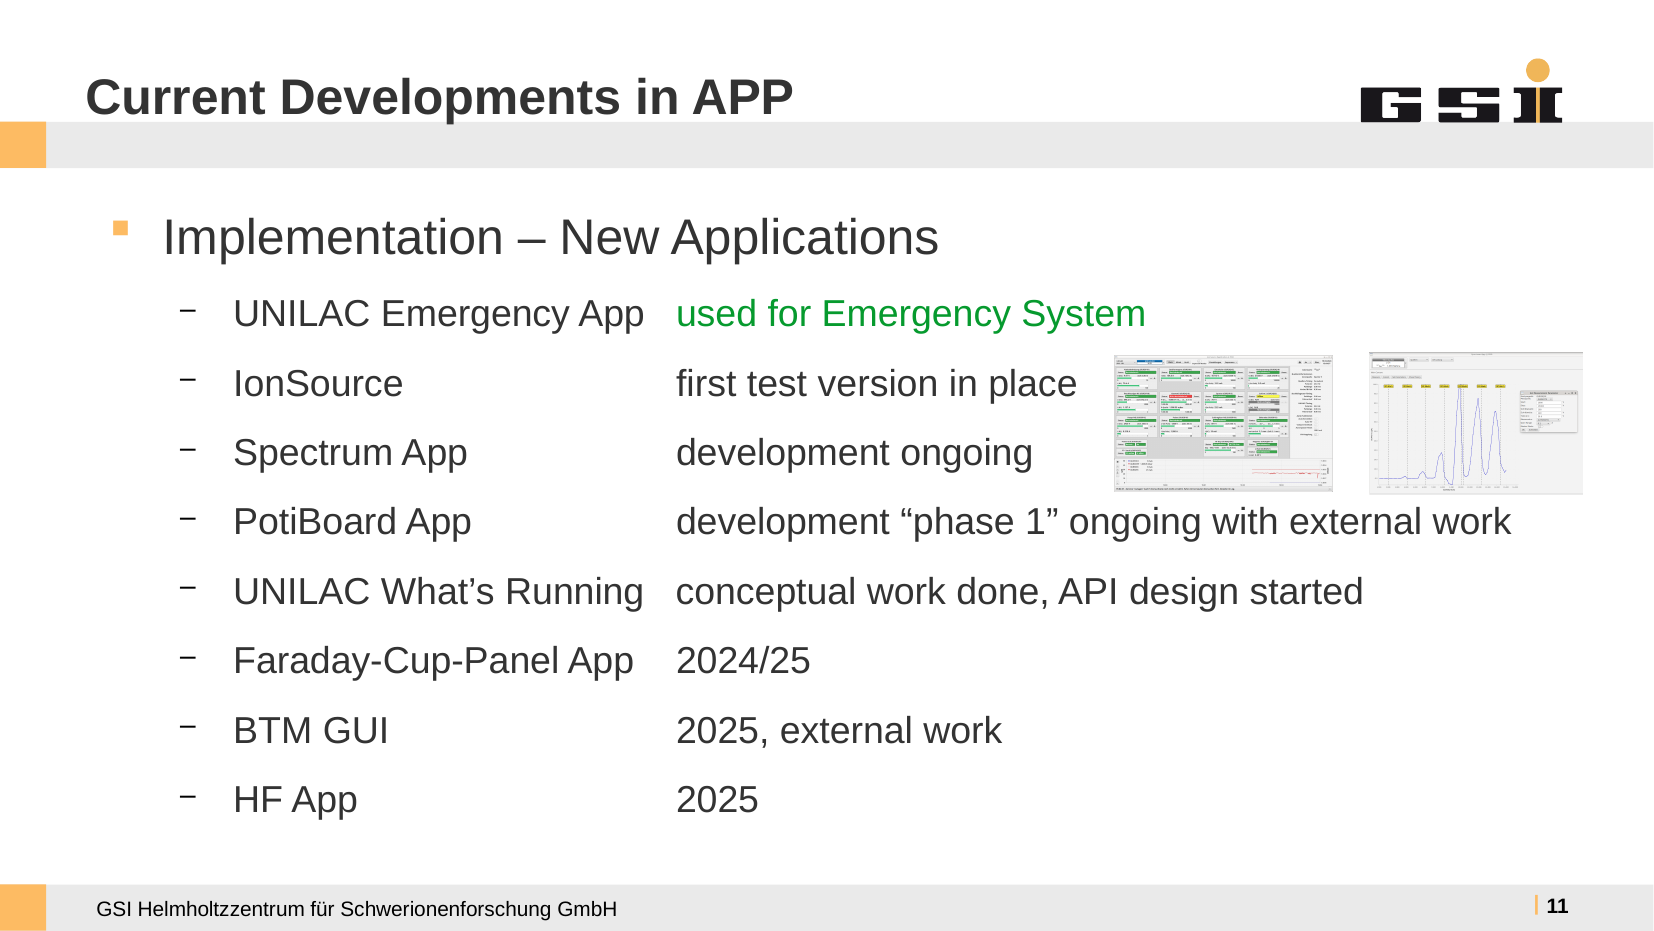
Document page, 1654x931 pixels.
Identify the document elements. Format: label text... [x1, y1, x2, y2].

list Implementation – New Applications UNILAC Emergency App used for Emergency System IonSource first test version in place Spectrum App development ongoing PotiBoard App development “phase 1” ongoing with external work UNILAC What’s Running conceptual work done, API design started Faraday-Cup-Panel App 2024/25 BTM GUI 2025, external work HF App 2025 [76, 188, 1654, 854]
title Current Developments in APP [70, 55, 1081, 132]
picture [1369, 352, 1583, 495]
picture [1114, 355, 1333, 492]
picture [1359, 56, 1564, 125]
